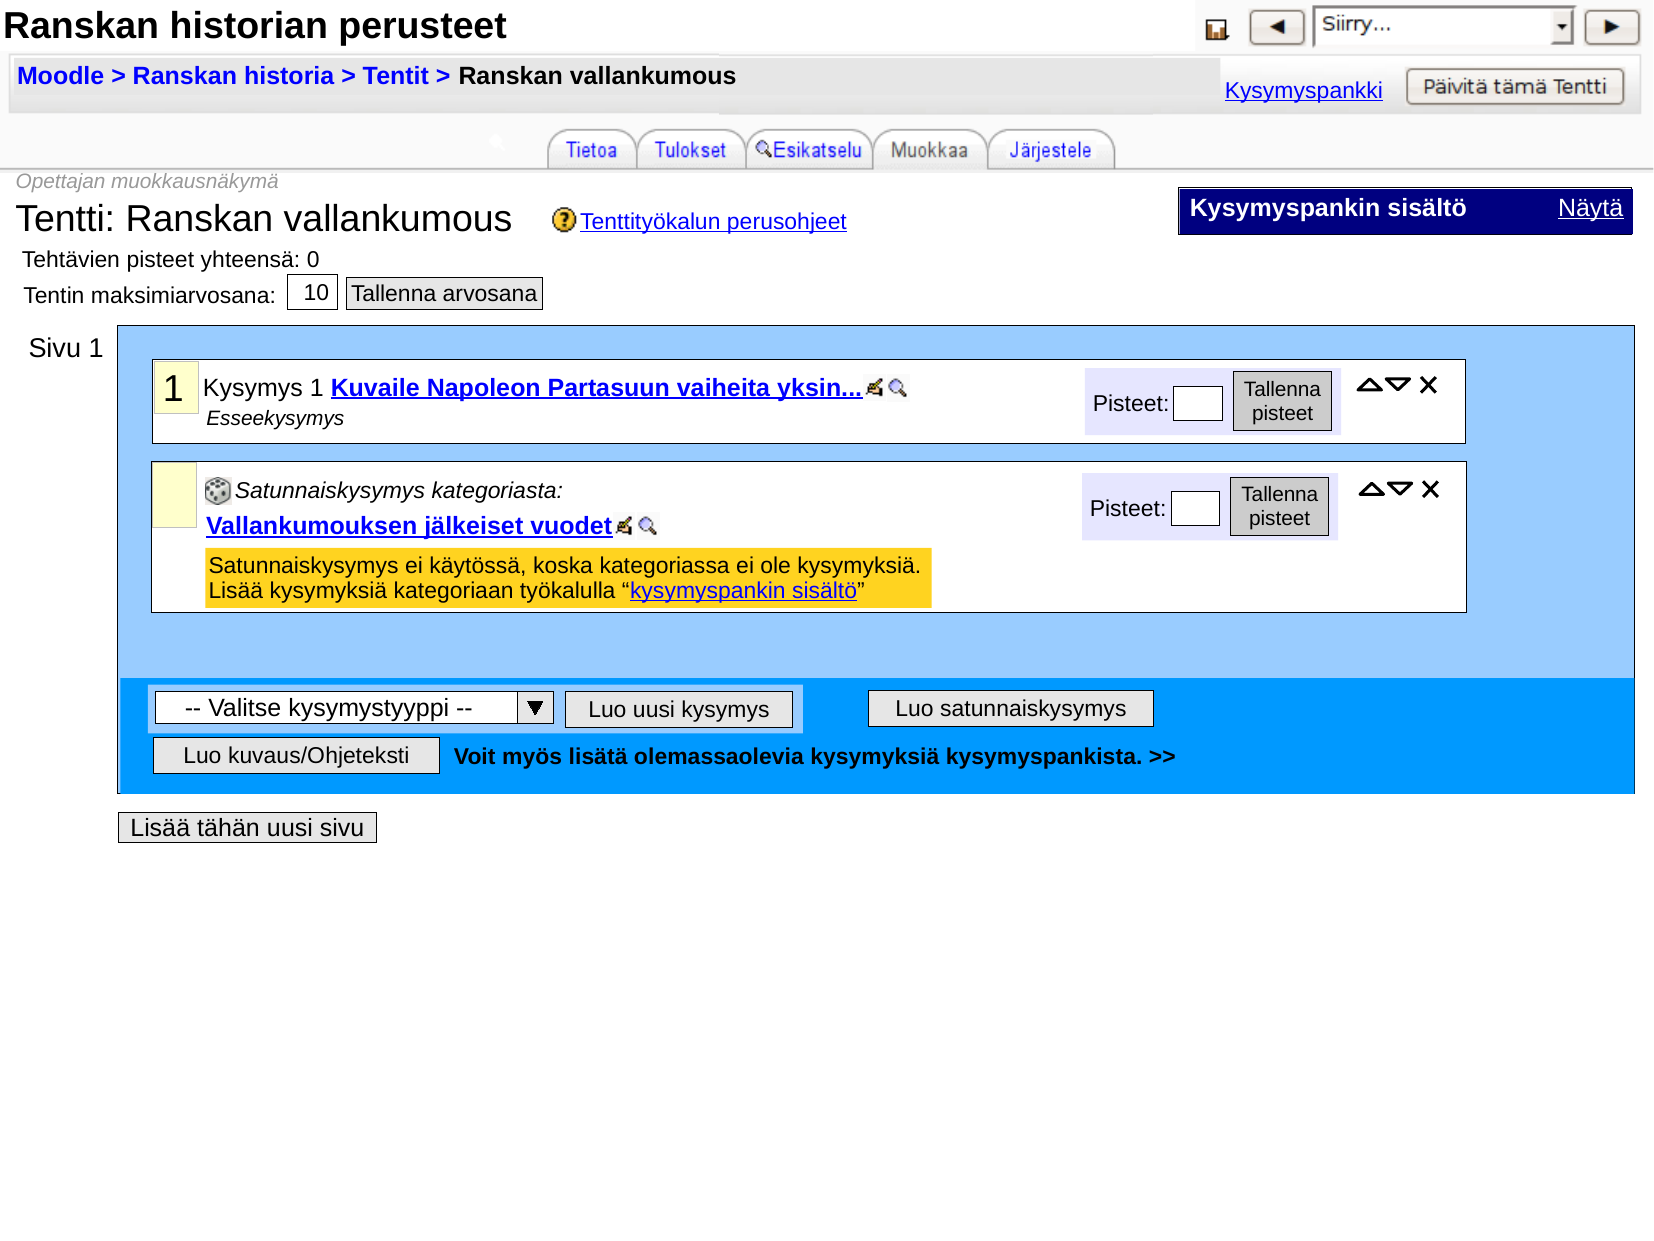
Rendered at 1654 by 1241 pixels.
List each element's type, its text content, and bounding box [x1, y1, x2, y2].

text_box Satunnaiskysymys ei käytössä, koska kategoriassa ei ole kysymyksiä. Lisää kysymyksiä kategoriaan työkalulla “kysymyspankin sisältö” [205, 547, 932, 608]
text_box Vallankumouksen jälkeiset vuodet [203, 507, 636, 545]
text_box Lisää tähän uusi sivu [118, 812, 377, 843]
picture [863, 374, 886, 401]
text_box Tentti: Ranskan vallankumous [12, 193, 516, 245]
text_box Tallenna pisteet [1230, 477, 1329, 536]
text_box Tallenna arvosana [346, 277, 543, 310]
text_box Opettajan muokkausnäkymä [12, 173, 282, 198]
text_box Pisteet: [1086, 491, 1195, 527]
text_box Esseekysymys [203, 407, 348, 435]
picture [0, 0, 1654, 173]
text_box Tentin maksimiarvosana: [20, 278, 280, 313]
text_box [1178, 187, 1632, 235]
text_box Luo uusi kysymys [565, 691, 793, 728]
text_box Voit myös lisätä olemassaolevia kysymyksiä kysymyspankista. >> [450, 739, 1176, 774]
text_box Kysymyspankin sisältö Näytä [1179, 189, 1633, 235]
picture [637, 512, 660, 540]
text_box -- Valitse kysymystyyppi -- [155, 691, 517, 724]
text_box [117, 325, 1635, 794]
text_box Tenttityökalun perusohjeet [577, 204, 851, 239]
text_box Satunnaiskysymys kategoriasta: [231, 473, 702, 508]
text_box Tehtävien pisteet yhteensä: 0 [18, 242, 323, 277]
text_box Ranskan historian perusteet [0, 0, 1196, 52]
text_box Luo satunnaiskysymys [868, 690, 1154, 727]
text_box Kysymyspankki [1221, 73, 1386, 108]
picture [613, 512, 635, 540]
picture [551, 206, 578, 234]
text_box 1 [159, 363, 187, 415]
picture [887, 374, 910, 402]
text_box Moodle > Ranskan historia > Tentit > Ranskan vallankumous [14, 57, 1221, 95]
text_box Sivu 1 [25, 328, 107, 369]
text_box Tallenna pisteet [1233, 371, 1332, 431]
text_box Luo kuvaus/Ohjeteksti [153, 737, 440, 774]
picture [205, 477, 232, 505]
text_box Pisteet: [1089, 386, 1198, 422]
text_box 10 [287, 274, 338, 310]
text_box Kysymys 1 Kuvaile Napoleon Partasuun vaiheita yksin... [199, 368, 873, 407]
text_box 1 [159, 415, 187, 421]
